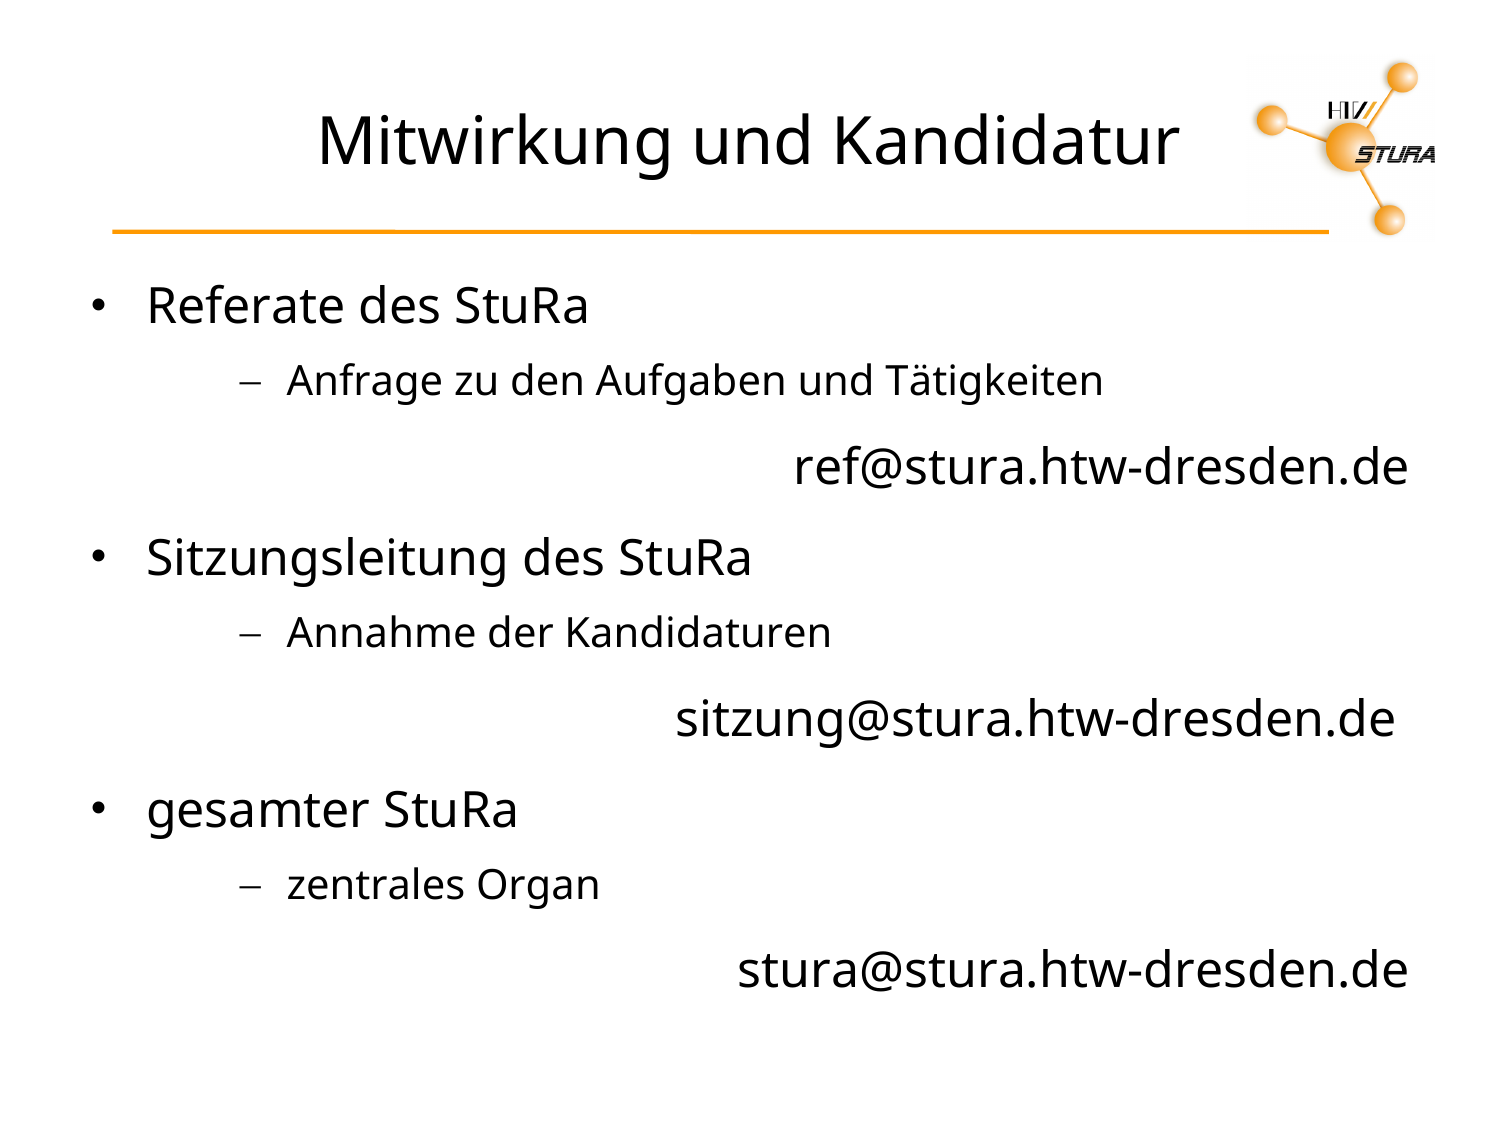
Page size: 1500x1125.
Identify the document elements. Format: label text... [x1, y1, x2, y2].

list Referate des StuRa Anfrage zu den Aufgaben und Tätigkeiten ref@stura.htw-dresden.de Sitzungsleitung des StuRa Annahme der Kandidaturen sitzung@stura.htw-dresden.de gesamter StuRa zentrales Organ stura@stura.htw-dresden.de [75, 262, 1426, 1063]
title Mitwirkung und Kandidatur [74, 45, 1424, 233]
picture [1246, 54, 1435, 242]
